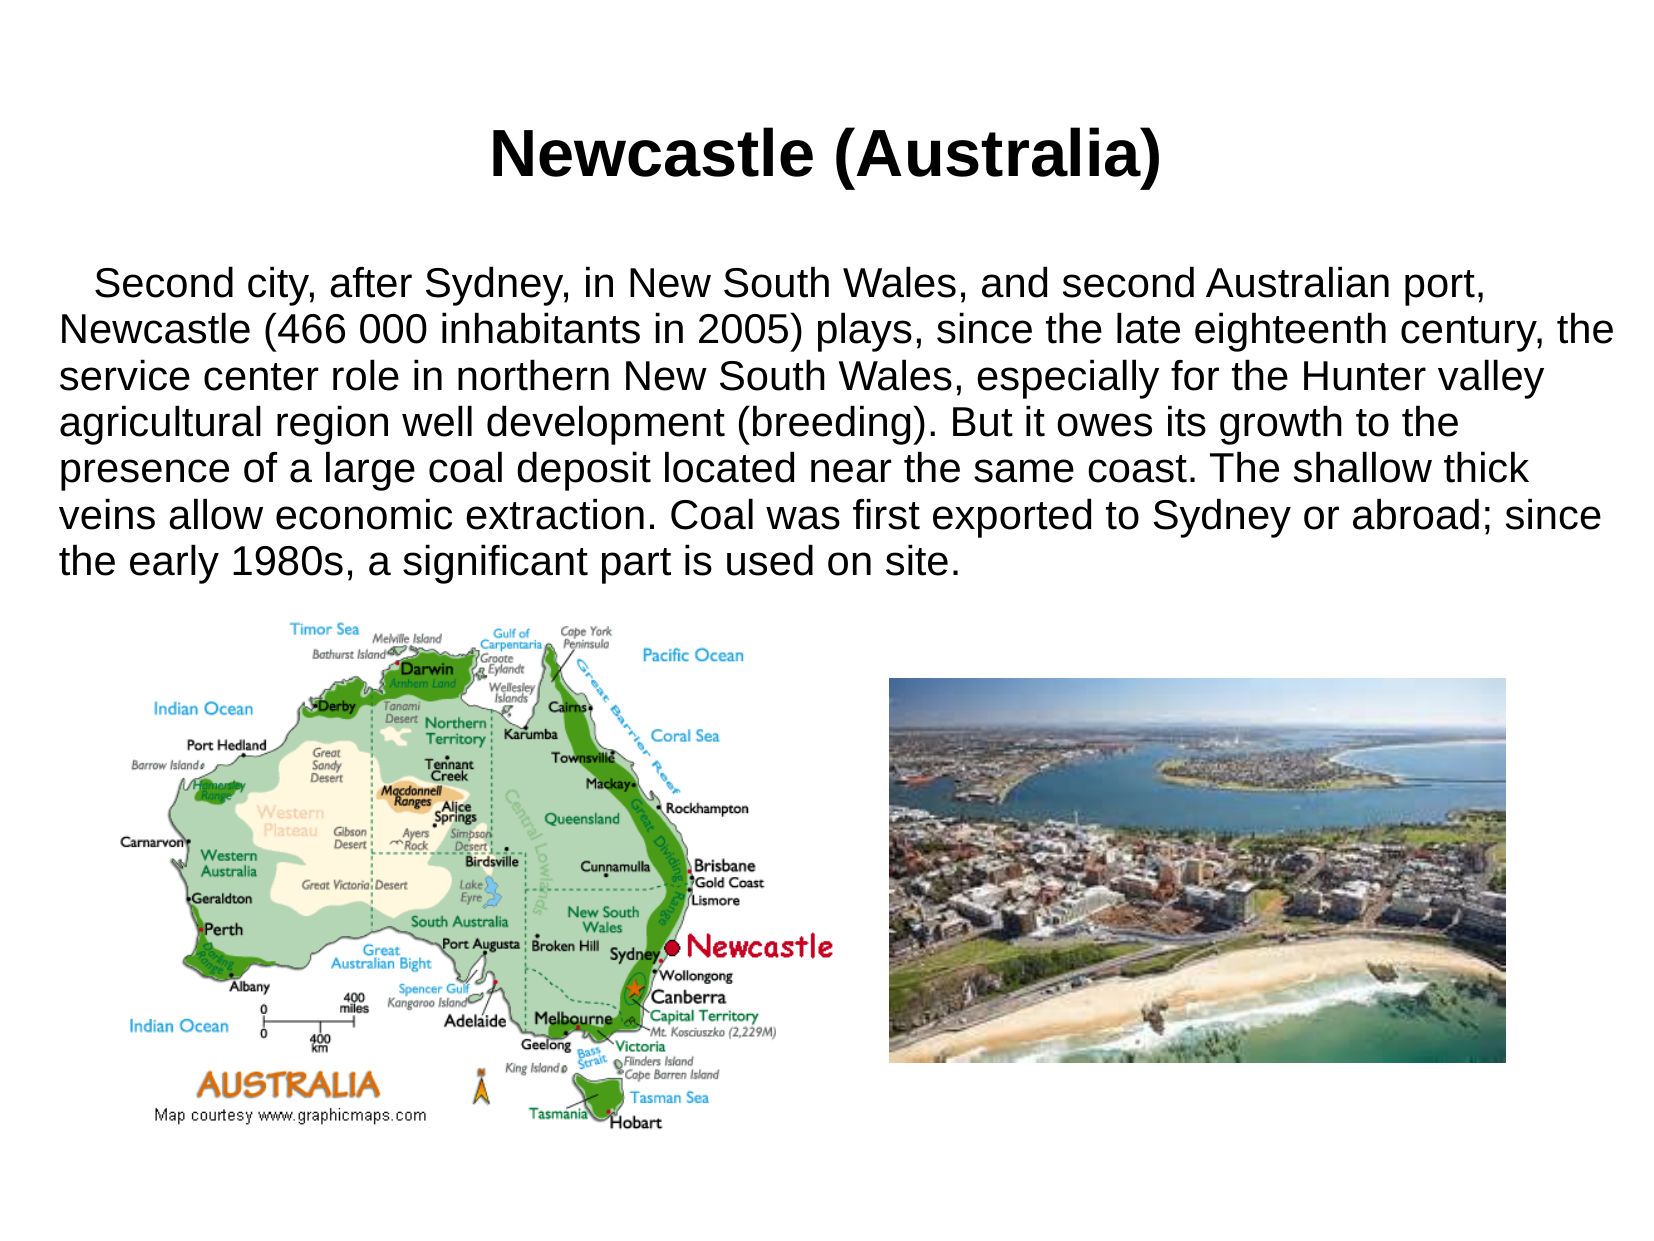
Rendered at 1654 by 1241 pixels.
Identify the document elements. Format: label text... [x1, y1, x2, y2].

picture [118, 621, 845, 1132]
picture [889, 678, 1506, 1063]
title Newcastle (Australia) [82, 56, 1571, 250]
list Second city, after Sydney, in New South Wales, and second Australian port, Newcastle (466 000 inhabitants in 2005) plays, since the late eighteenth century, the service center role in northern New South Wales, especially for the Hunter valley agricultural region well development (breeding). But it owes its growth to the presence of a large coal deposit located near the same coast. The shallow thick veins allow economic extraction. Coal was first exported to Sydney or abroad; since the early 1980s, a significant part is used on site. [59, 259, 1625, 621]
